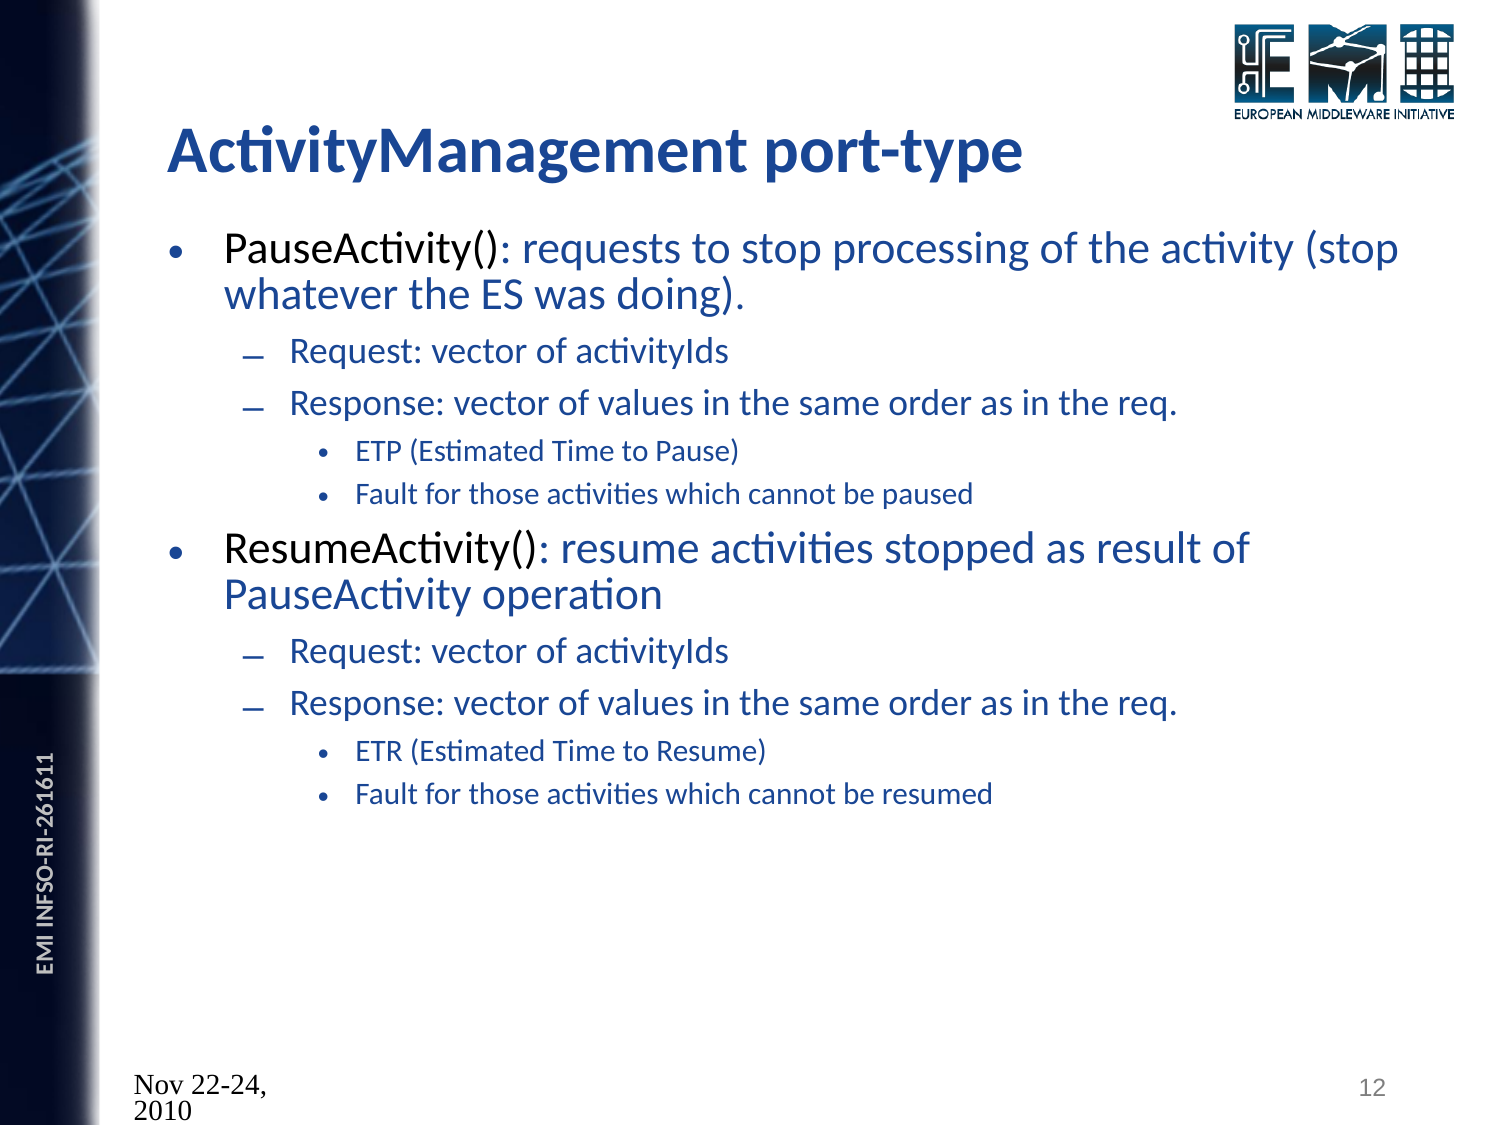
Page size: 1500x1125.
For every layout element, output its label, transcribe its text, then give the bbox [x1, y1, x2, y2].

text_box <number> [1343, 1063, 1426, 1123]
text_box ActivityManagement port-type [153, 115, 1388, 212]
picture [0, 0, 111, 1125]
picture [1185, 8, 1500, 140]
list PauseActivity(): requests to stop processing of the activity (stop whatever the ES was doing). Request: vector of activityIds Response: vector of values in the same order as in the req. ETP (Estimated Time to Pause) Fault for those activities which cannot be paused ResumeActivity(): resume activities stopped as result of PauseActivity operation Request: vector of activityIds Response: vector of values in the same order as in the req. ETR (Estimated Time to Resume) Fault for those activities which cannot be resumed [153, 221, 1463, 1053]
